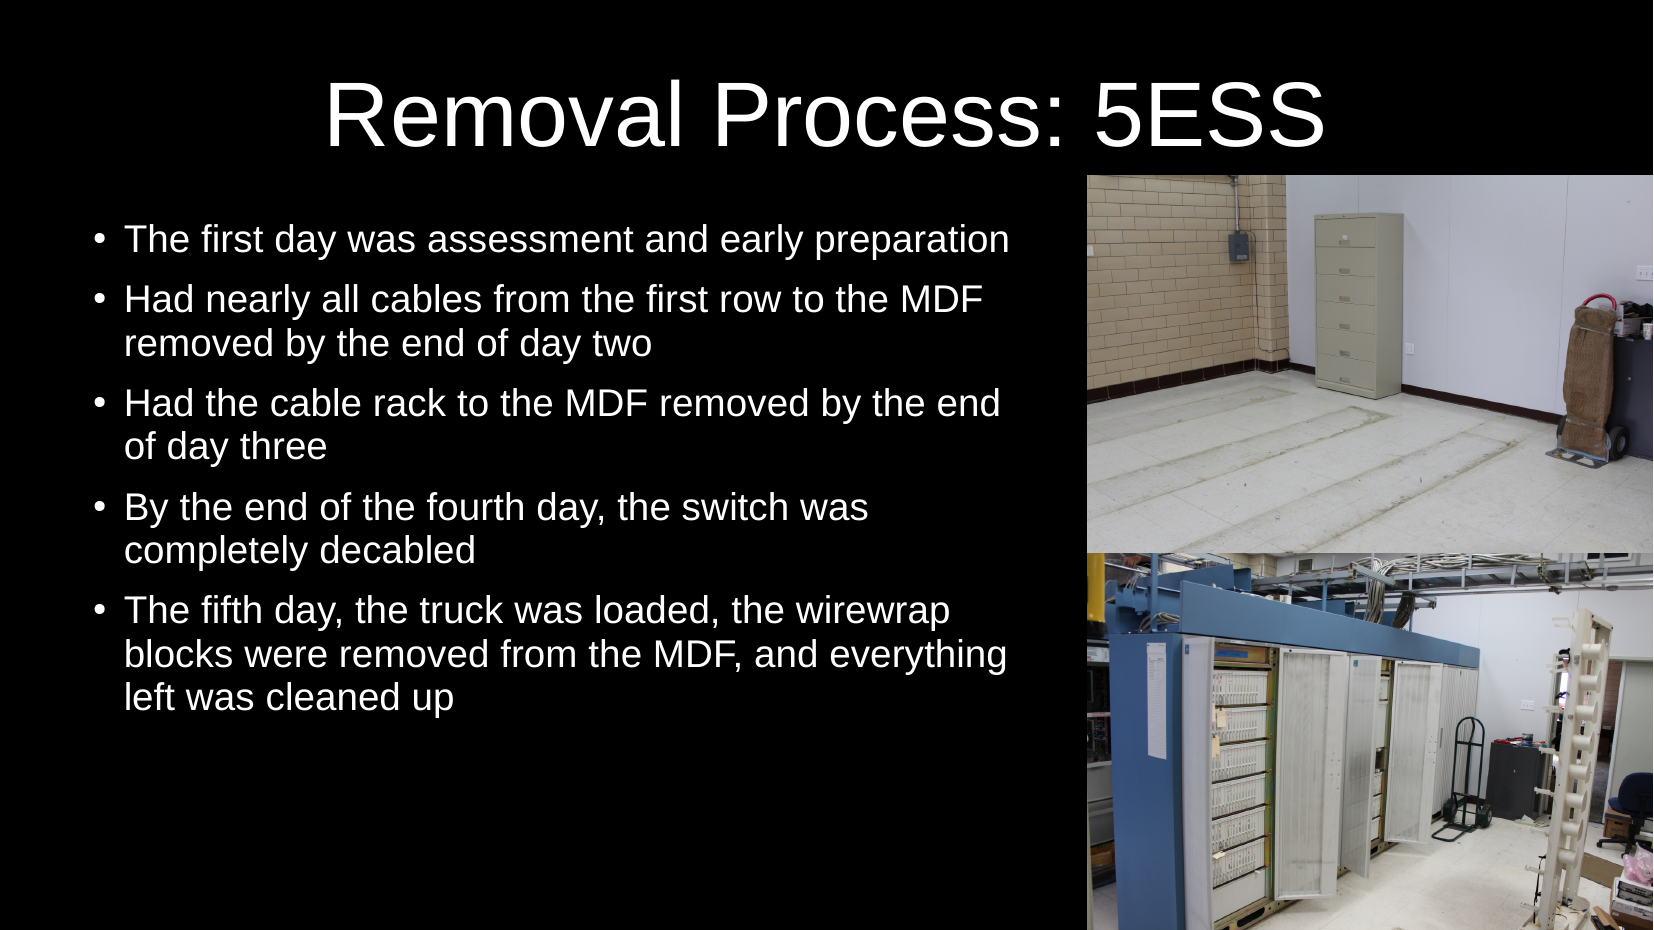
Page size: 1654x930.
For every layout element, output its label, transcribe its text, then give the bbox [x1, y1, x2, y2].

picture [1087, 175, 1653, 930]
title Removal Process: 5ESS [82, 37, 1571, 193]
list The first day was assessment and early preparation Had nearly all cables from the first row to the MDF removed by the end of day two Had the cable rack to the MDF removed by the end of day three By the end of the fourth day, the switch was completely decabled The fifth day, the truck was loaded, the wirewrap blocks were removed from the MDF, and everything left was cleaned up [82, 217, 1013, 757]
